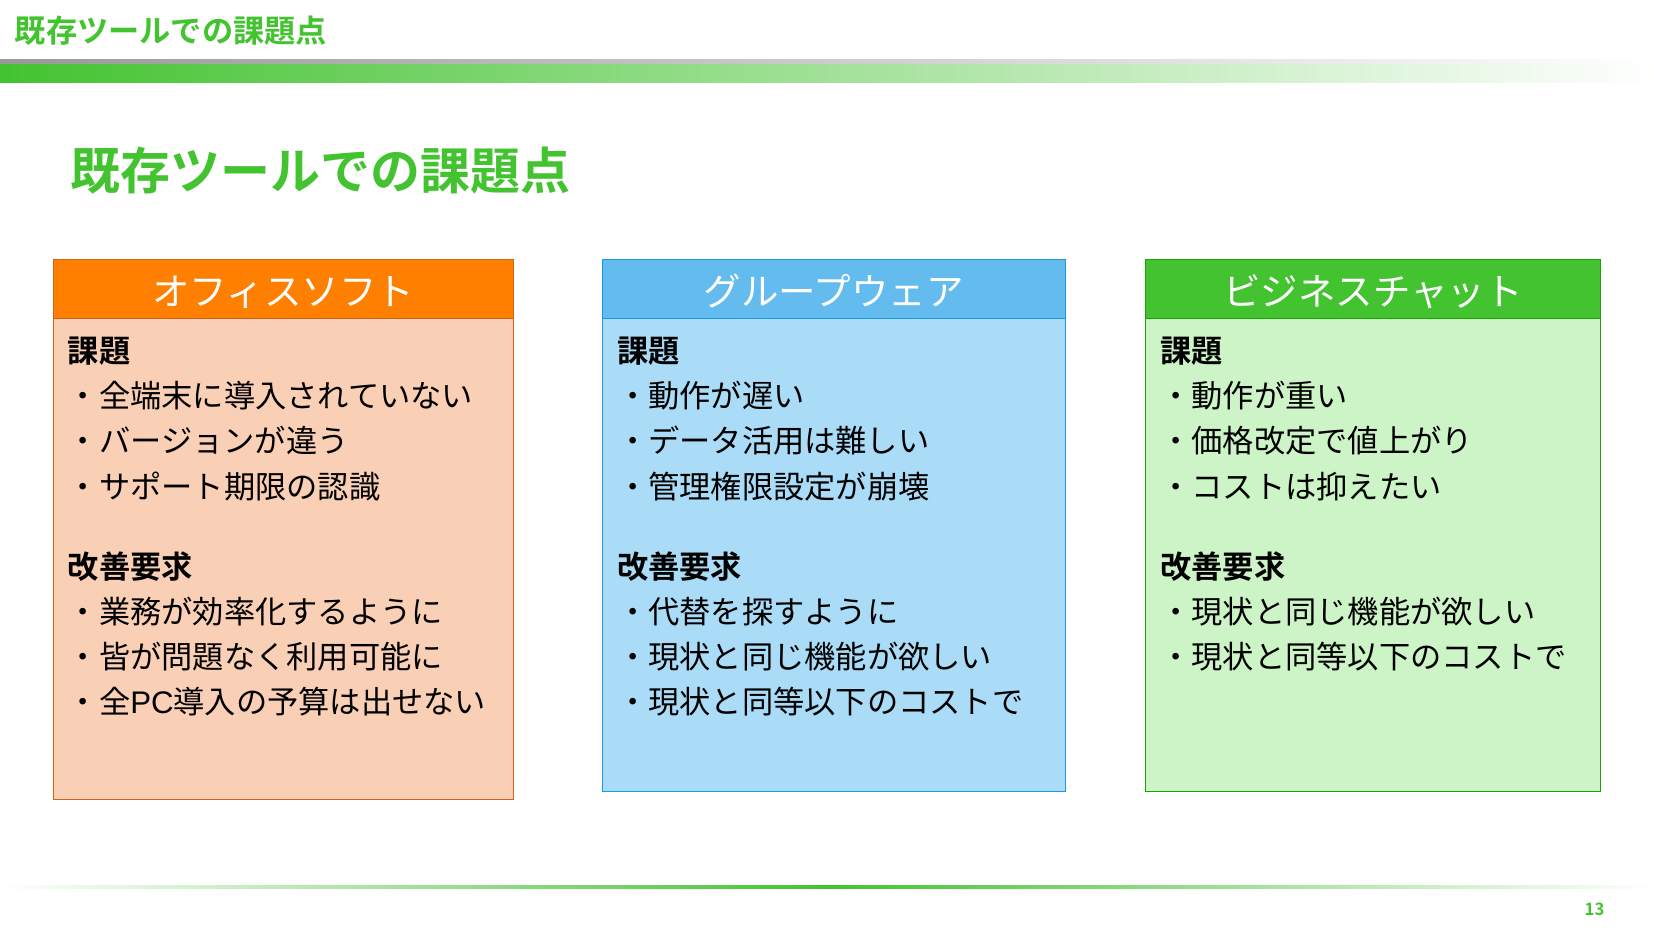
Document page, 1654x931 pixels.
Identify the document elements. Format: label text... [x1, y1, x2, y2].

text_box [0, 59, 1654, 83]
text_box グループウェア [602, 259, 1066, 318]
text_box [0, 885, 1654, 889]
text_box 課題 ・全端末に導入されていない ・バージョンが違う ・サポート期限の認識 改善要求 ・業務が効率化するように ・皆が問題なく利用可能に ・全PC導入の予算は出せない [53, 318, 514, 832]
text_box 課題 ・動作が遅い ・データ活用は難しい ・管理権限設定が崩壊 改善要求 ・代替を探すように ・現状と同じ機能が欲しい ・現状と同等以下のコストで [602, 318, 1072, 792]
text_box <番号> [1535, 888, 1654, 928]
text_box 既存ツールでの課題点 [56, 124, 1539, 212]
text_box 既存ツールでの課題点 [0, 0, 1376, 59]
text_box オフィスソフト [53, 259, 514, 318]
text_box 課題 ・動作が重い ・価格改定で値上がり ・コストは抑えたい 改善要求 ・現状と同じ機能が欲しい ・現状と同等以下のコストで [1145, 318, 1601, 792]
text_box ビジネスチャット [1145, 259, 1601, 318]
